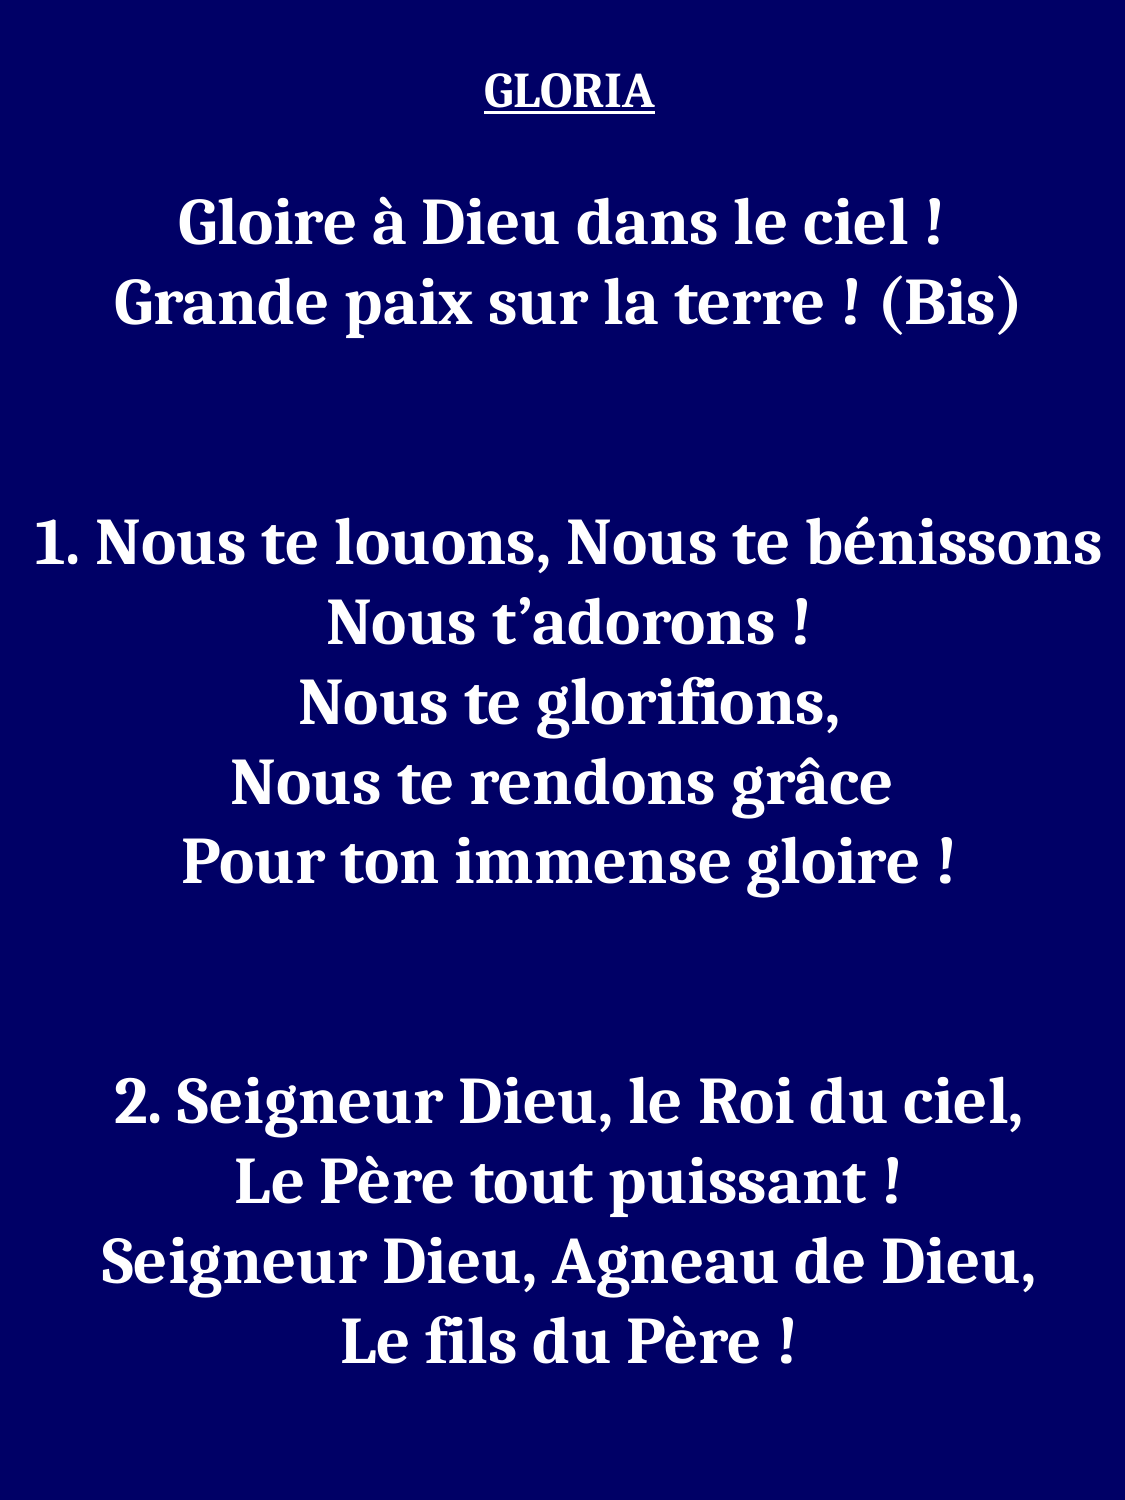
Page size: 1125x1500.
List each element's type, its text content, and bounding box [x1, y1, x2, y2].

text_box GLORIA Gloire à Dieu dans le ciel ! Grande paix sur la terre ! (Bis) 1. Nous te louons, Nous te bénissons Nous t’adorons ! Nous te glorifions, Nous te rendons grâce Pour ton immense gloire ! 2. Seigneur Dieu, le Roi du ciel, Le Père tout puissant ! Seigneur Dieu, Agneau de Dieu, Le fils du Père ! [0, 50, 1125, 1385]
